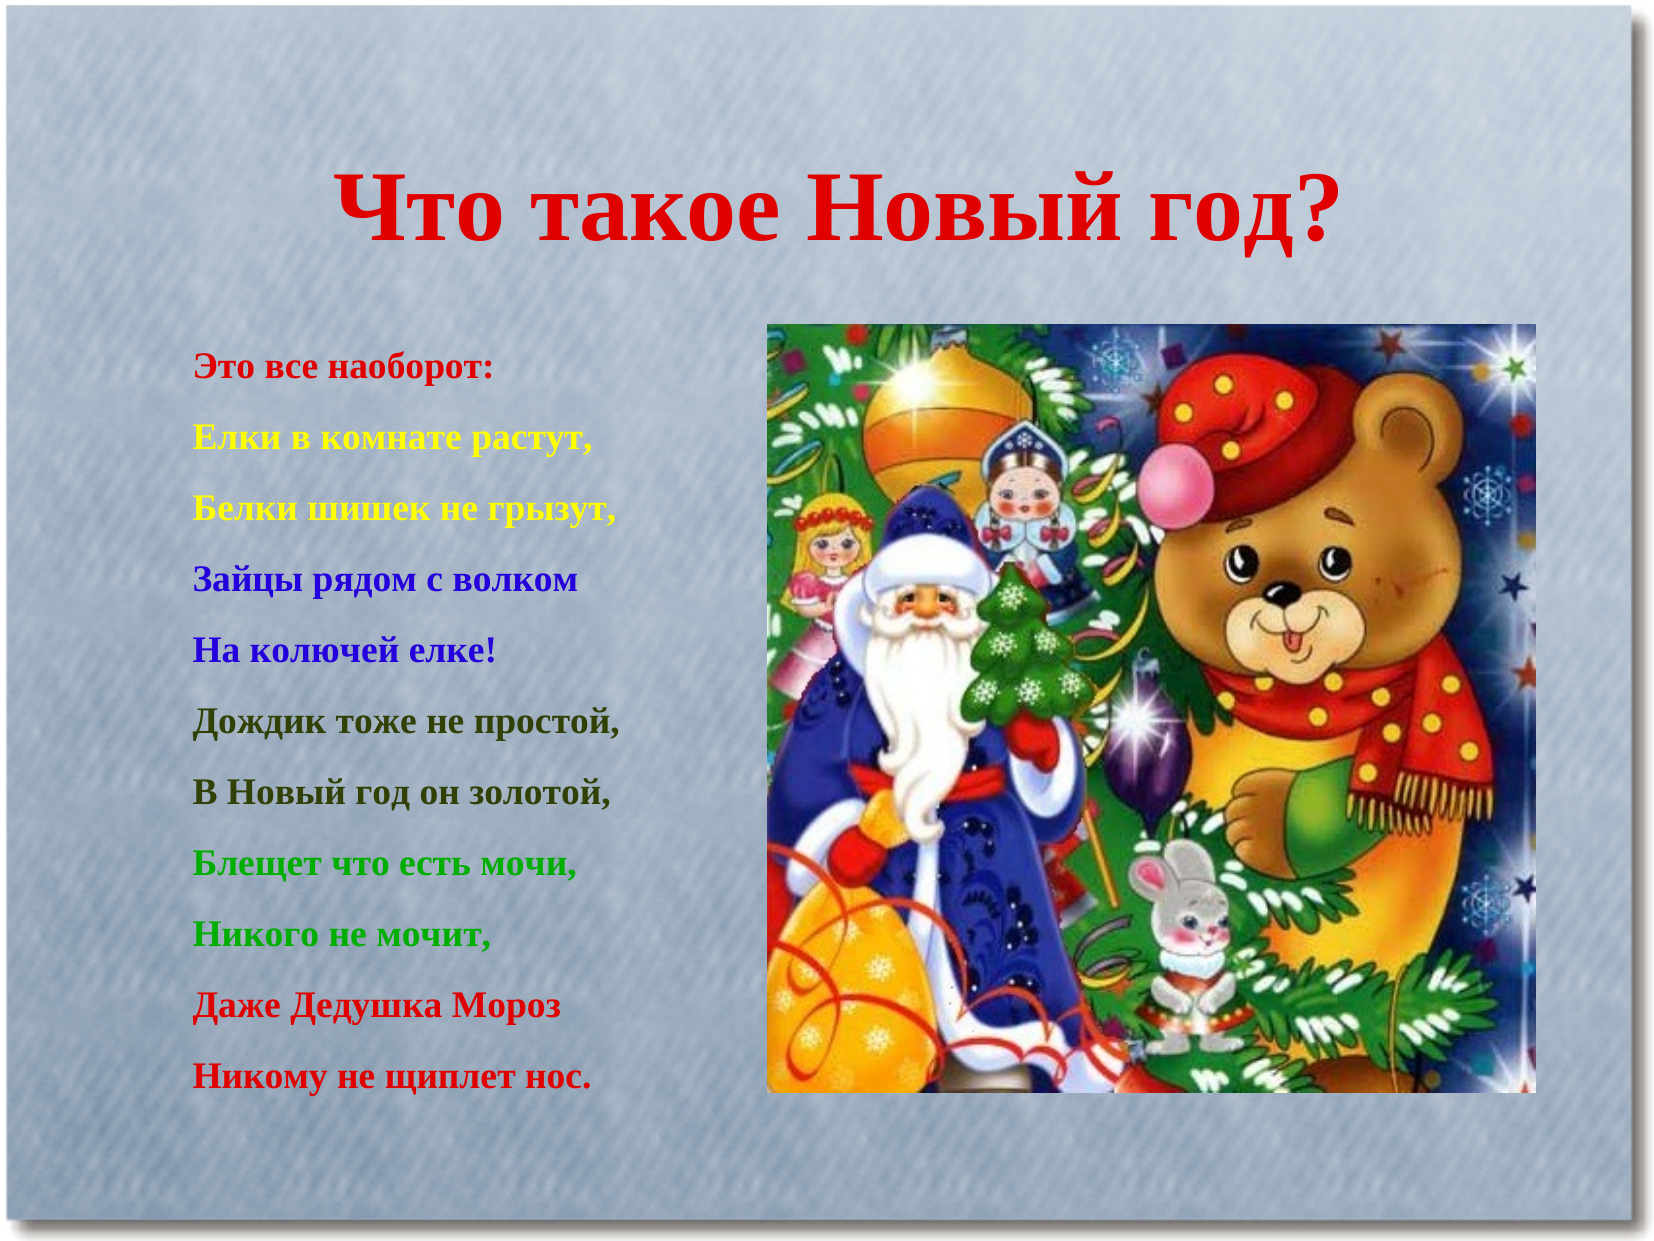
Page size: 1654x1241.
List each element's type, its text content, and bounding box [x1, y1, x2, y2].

list Это все наоборот: Елки в комнате растут, Белки шишек не грызут, Зайцы рядом с волком На колючей елке! Дождик тоже не простой, В Новый год он золотой, Блещет что есть мочи, Никого не мочит, Даже Дедушка Мороз Никому не щиплет нос. [121, 344, 811, 1127]
picture [0, 0, 1654, 1241]
title Что такое Новый год? [121, 102, 1534, 310]
